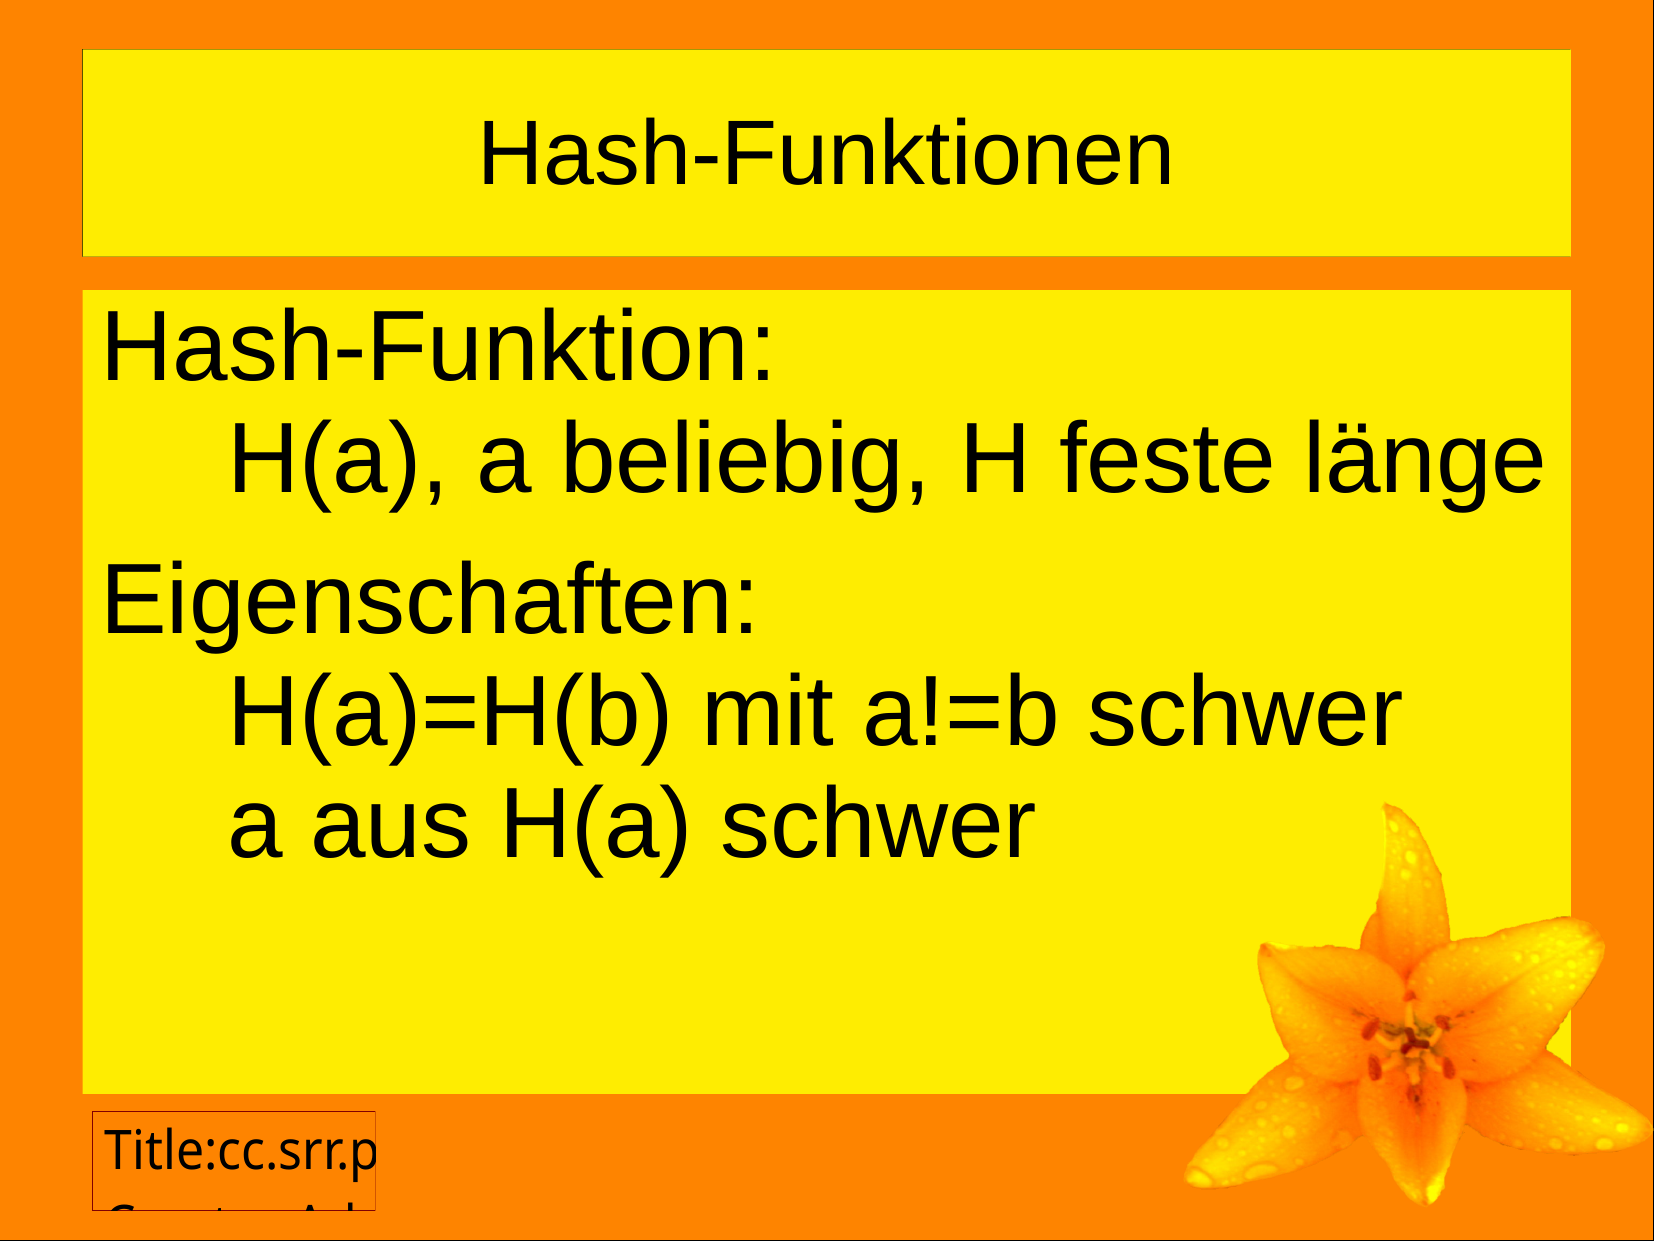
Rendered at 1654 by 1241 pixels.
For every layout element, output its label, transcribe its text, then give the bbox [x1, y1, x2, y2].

picture [1181, 767, 1654, 1241]
title Hash-Funktionen [82, 49, 1571, 257]
text_box [0, 0, 1654, 1241]
list Hash-Funktion: H(a), a beliebig, H feste länge Eigenschaften: H(a)=H(b) mit a!=b schwer a aus H(a) schwer [82, 290, 1571, 1094]
picture [88, 1108, 376, 1211]
